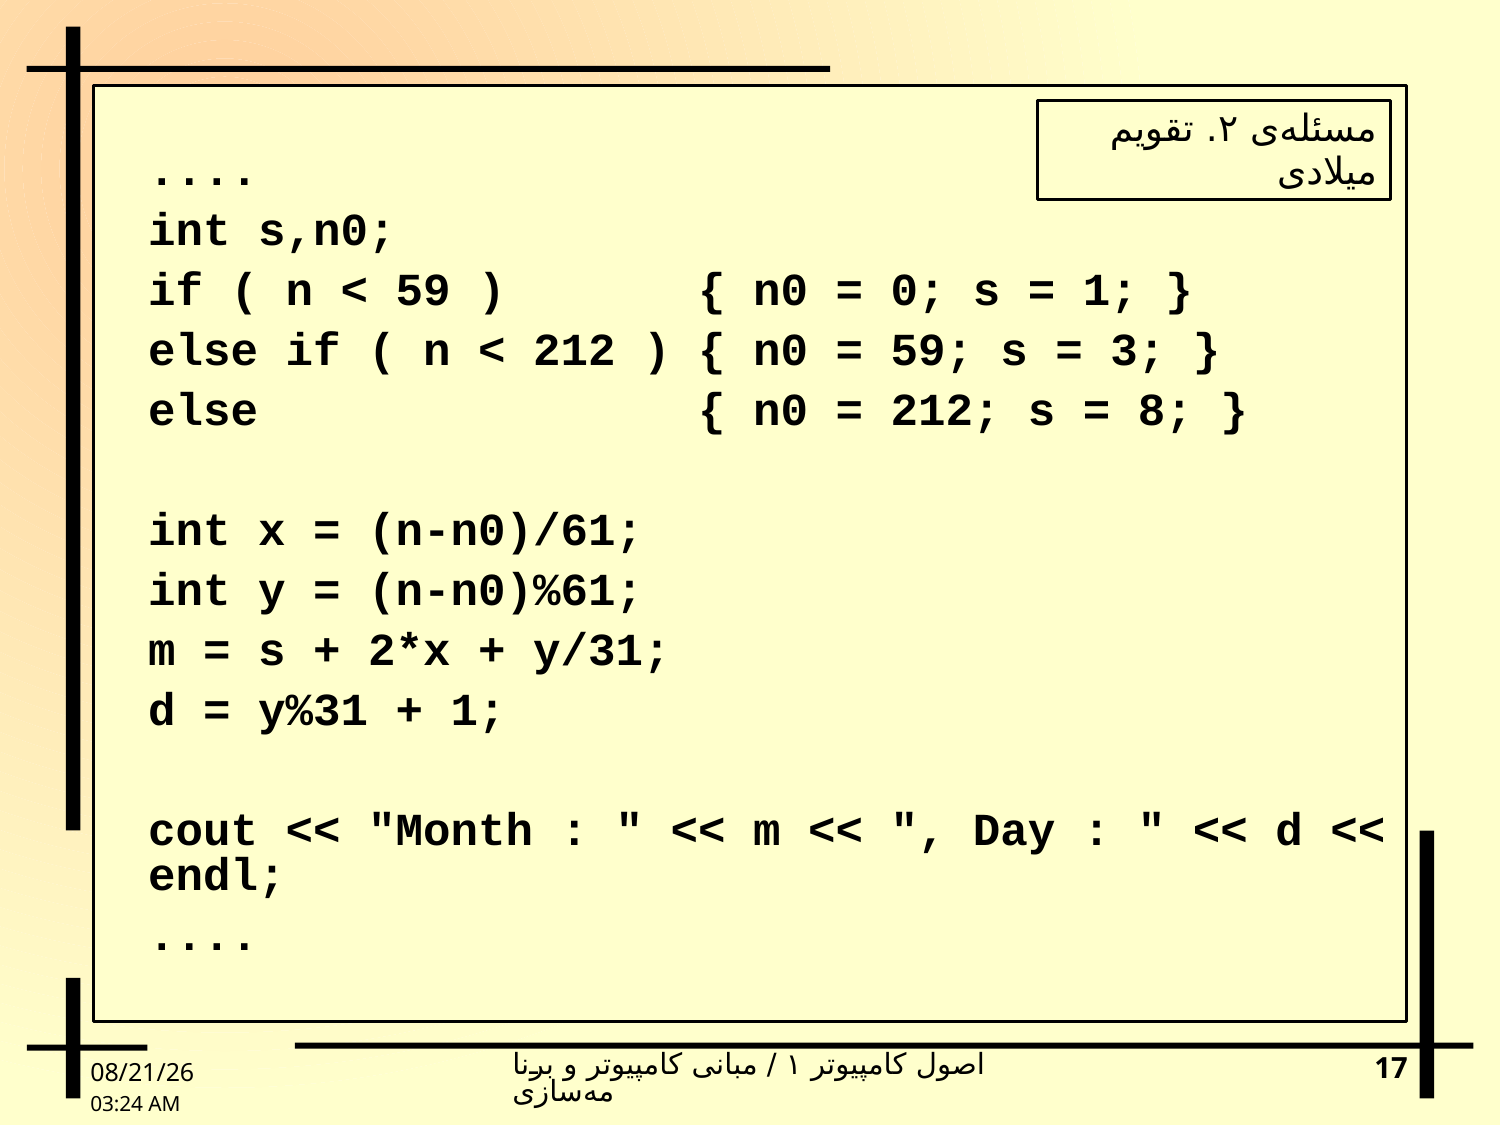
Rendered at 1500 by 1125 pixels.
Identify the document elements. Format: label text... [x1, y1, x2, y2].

text_box مسئله‌ی ۲. تقویم میلادی [1037, 100, 1391, 175]
list .... int s,n0; if ( n < 59 ) { n0 = 0; s = 1; } else if ( n < 212 ) { n0 = 59; s = 3; } else { n0 = 212; s = 8; } int x = (n-n0)/61; int y = (n-n0)%61; m = s + 2*x + y/31; d = y%31 + 1; cout << "Month : " << m << ", Day : " << d << endl; .... [93, 85, 1407, 1022]
